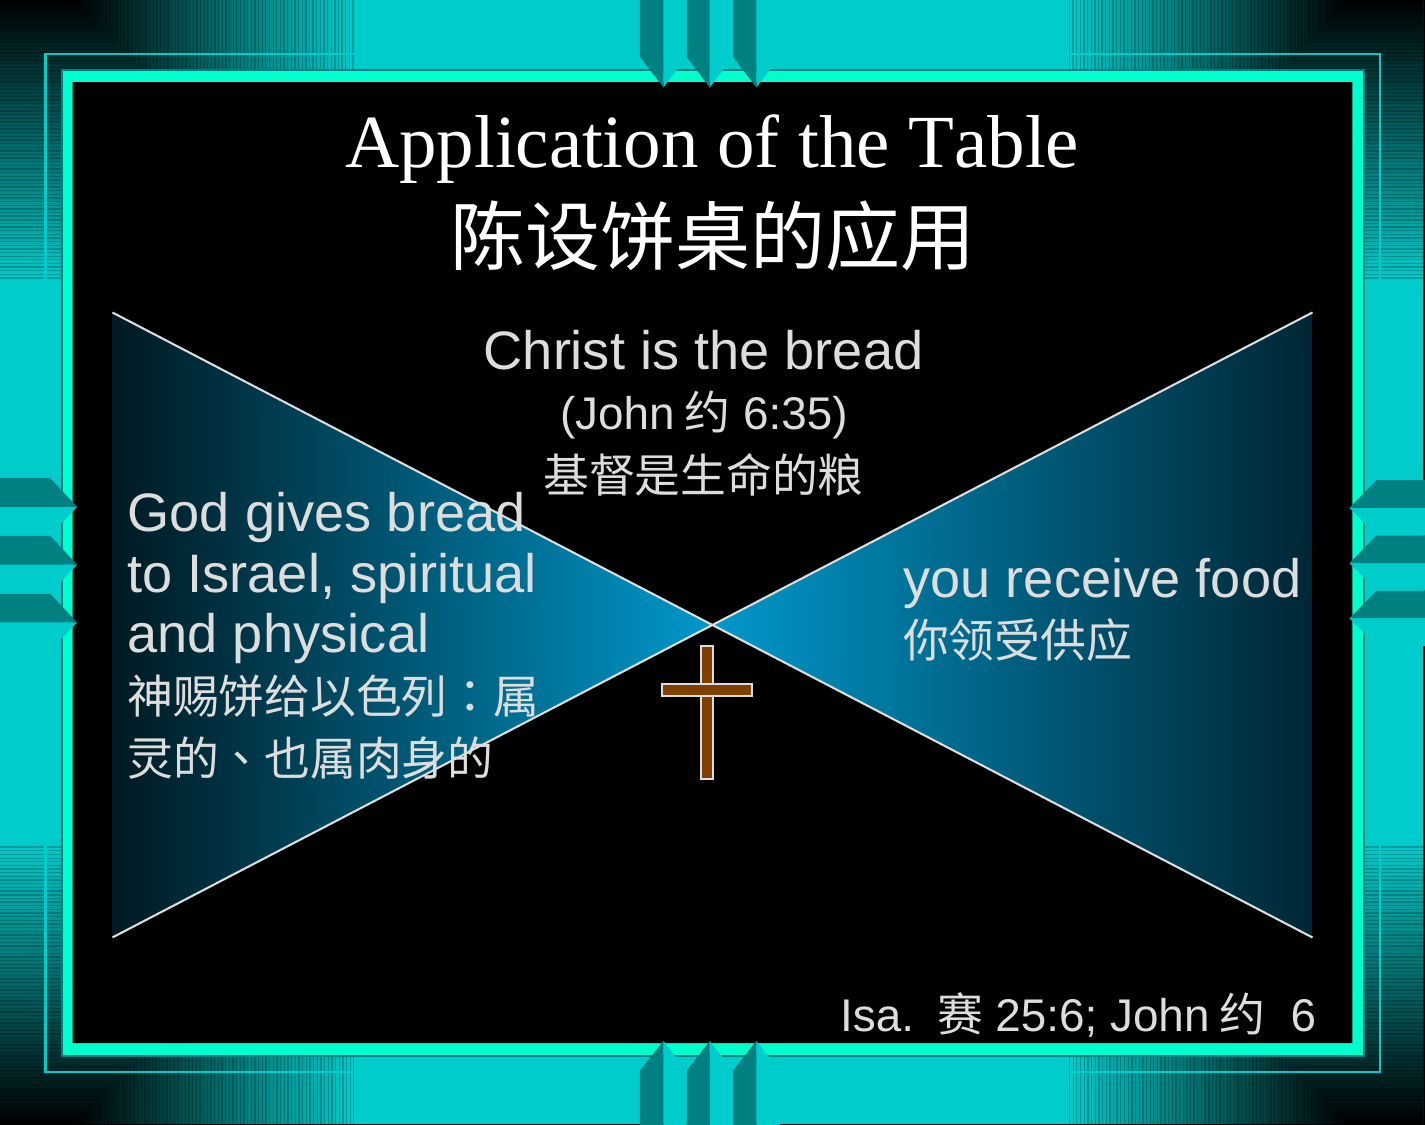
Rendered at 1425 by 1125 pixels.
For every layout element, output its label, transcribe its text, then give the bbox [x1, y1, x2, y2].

text_box you receive food 你领受供应 [888, 540, 1326, 679]
text_box [112, 314, 418, 474]
text_box Christ is the bread (John约6:35) 基督是生命的粮 [459, 312, 948, 514]
text_box God gives bread to Israel, spiritual and physical 神赐饼给以色列：属灵的、也属肉身的 [112, 474, 588, 797]
title Application of the Table 陈设饼桌的应用 [106, 99, 1319, 288]
text_box [588, 562, 708, 688]
text_box [717, 314, 1313, 936]
text_box [661, 646, 753, 779]
text_box [112, 797, 377, 936]
text_box Isa. 赛25:6; John约 6 [825, 975, 1351, 1053]
